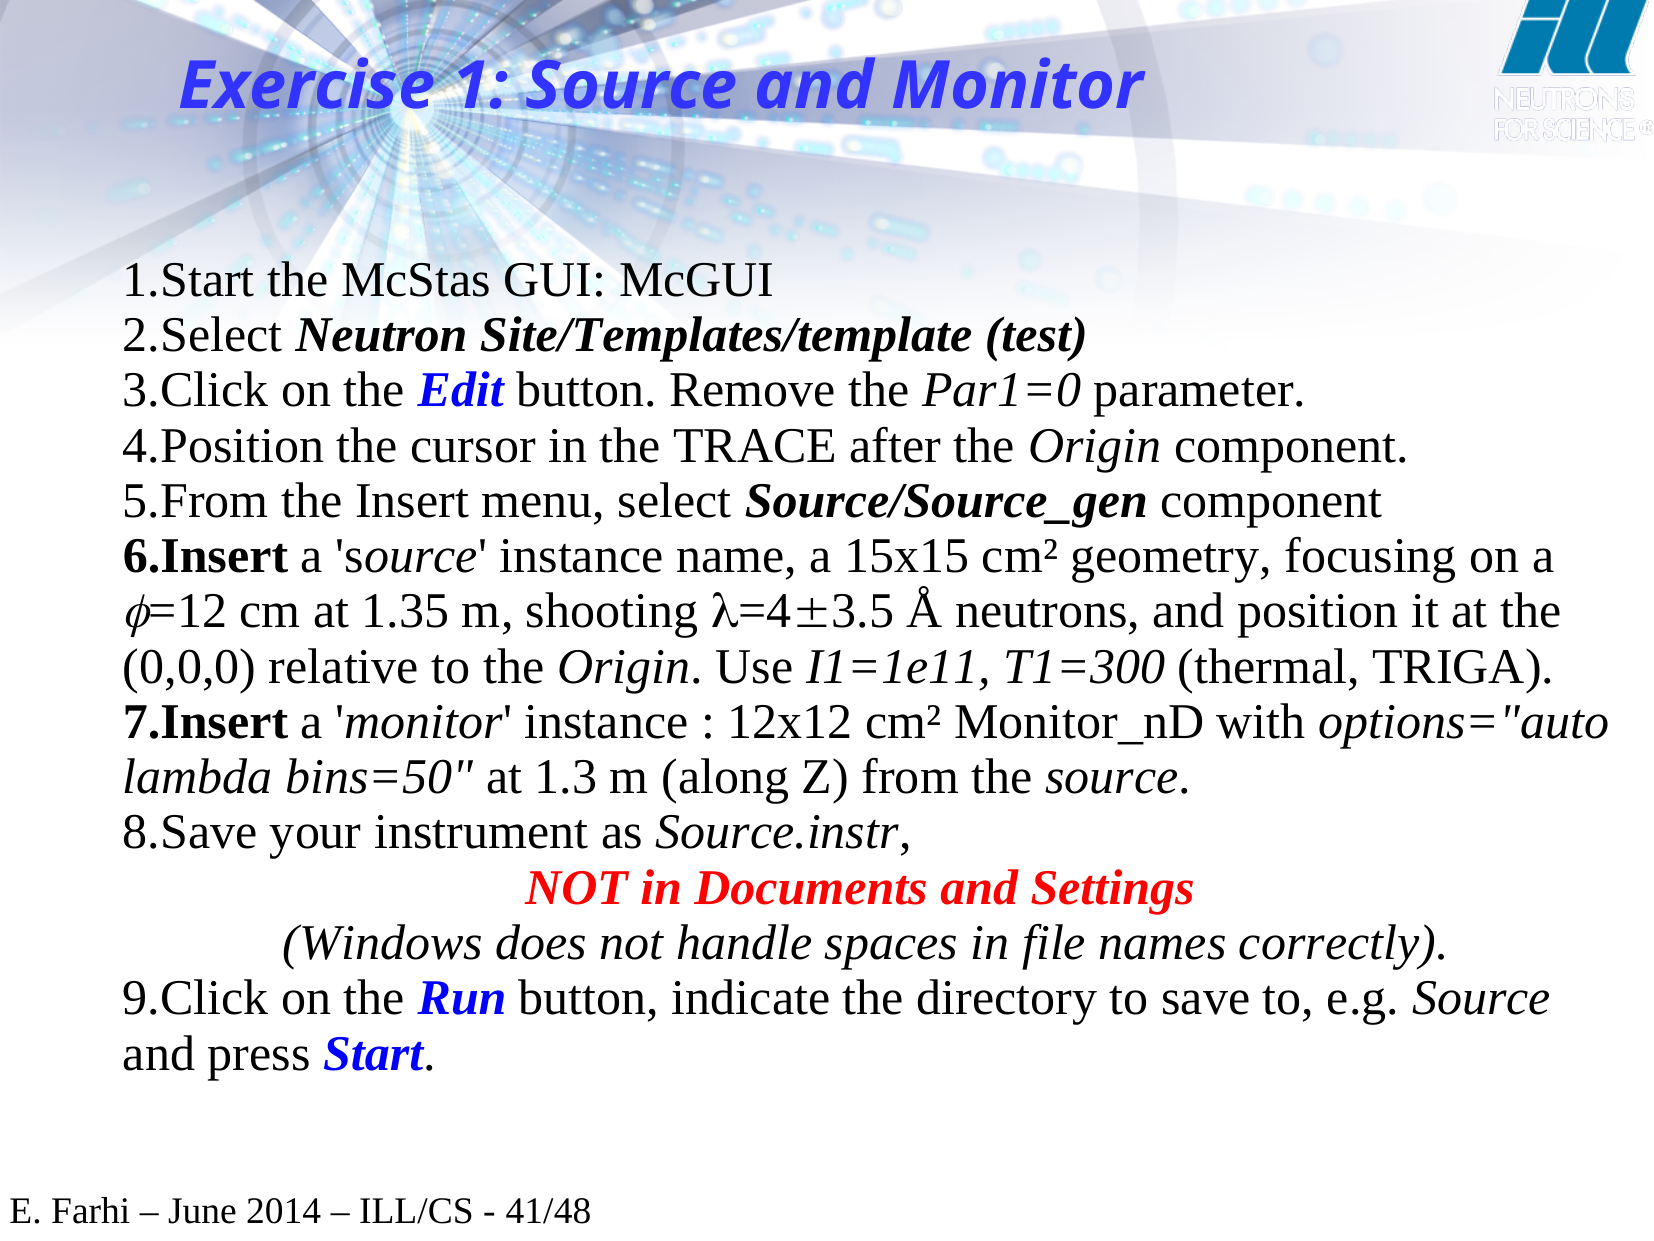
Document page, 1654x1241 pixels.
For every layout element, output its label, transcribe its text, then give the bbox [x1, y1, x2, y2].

text_box Exercise 1: Source and Monitor [178, 36, 1001, 124]
picture [0, 0, 1654, 355]
text_box Start the McStas GUI: McGUI Select Neutron Site/Templates/template (test) Click on the Edit button. Remove the Par1=0 parameter. Position the cursor in the TRACE after the Origin component. From the Insert menu, select Source/Source_gen component Insert a 'source' instance name, a 15x15 cm² geometry, focusing on a f=12 cm at 1.35 m, shooting l=4±3.5 Å neutrons, and position it at the (0,0,0) relative to the Origin. Use I1=1e11, T1=300 (thermal, TRIGA). Insert a 'monitor' instance : 12x12 cm² Monitor_nD with options="auto lambda bins=50" at 1.3 m (along Z) from the source. Save your instrument as Source.instr, NOT in Documents and Settings (Windows does not handle spaces in file names correctly). Click on the Run button, indicate the directory to save to, e.g. Source and press Start. [54, 196, 1618, 1098]
